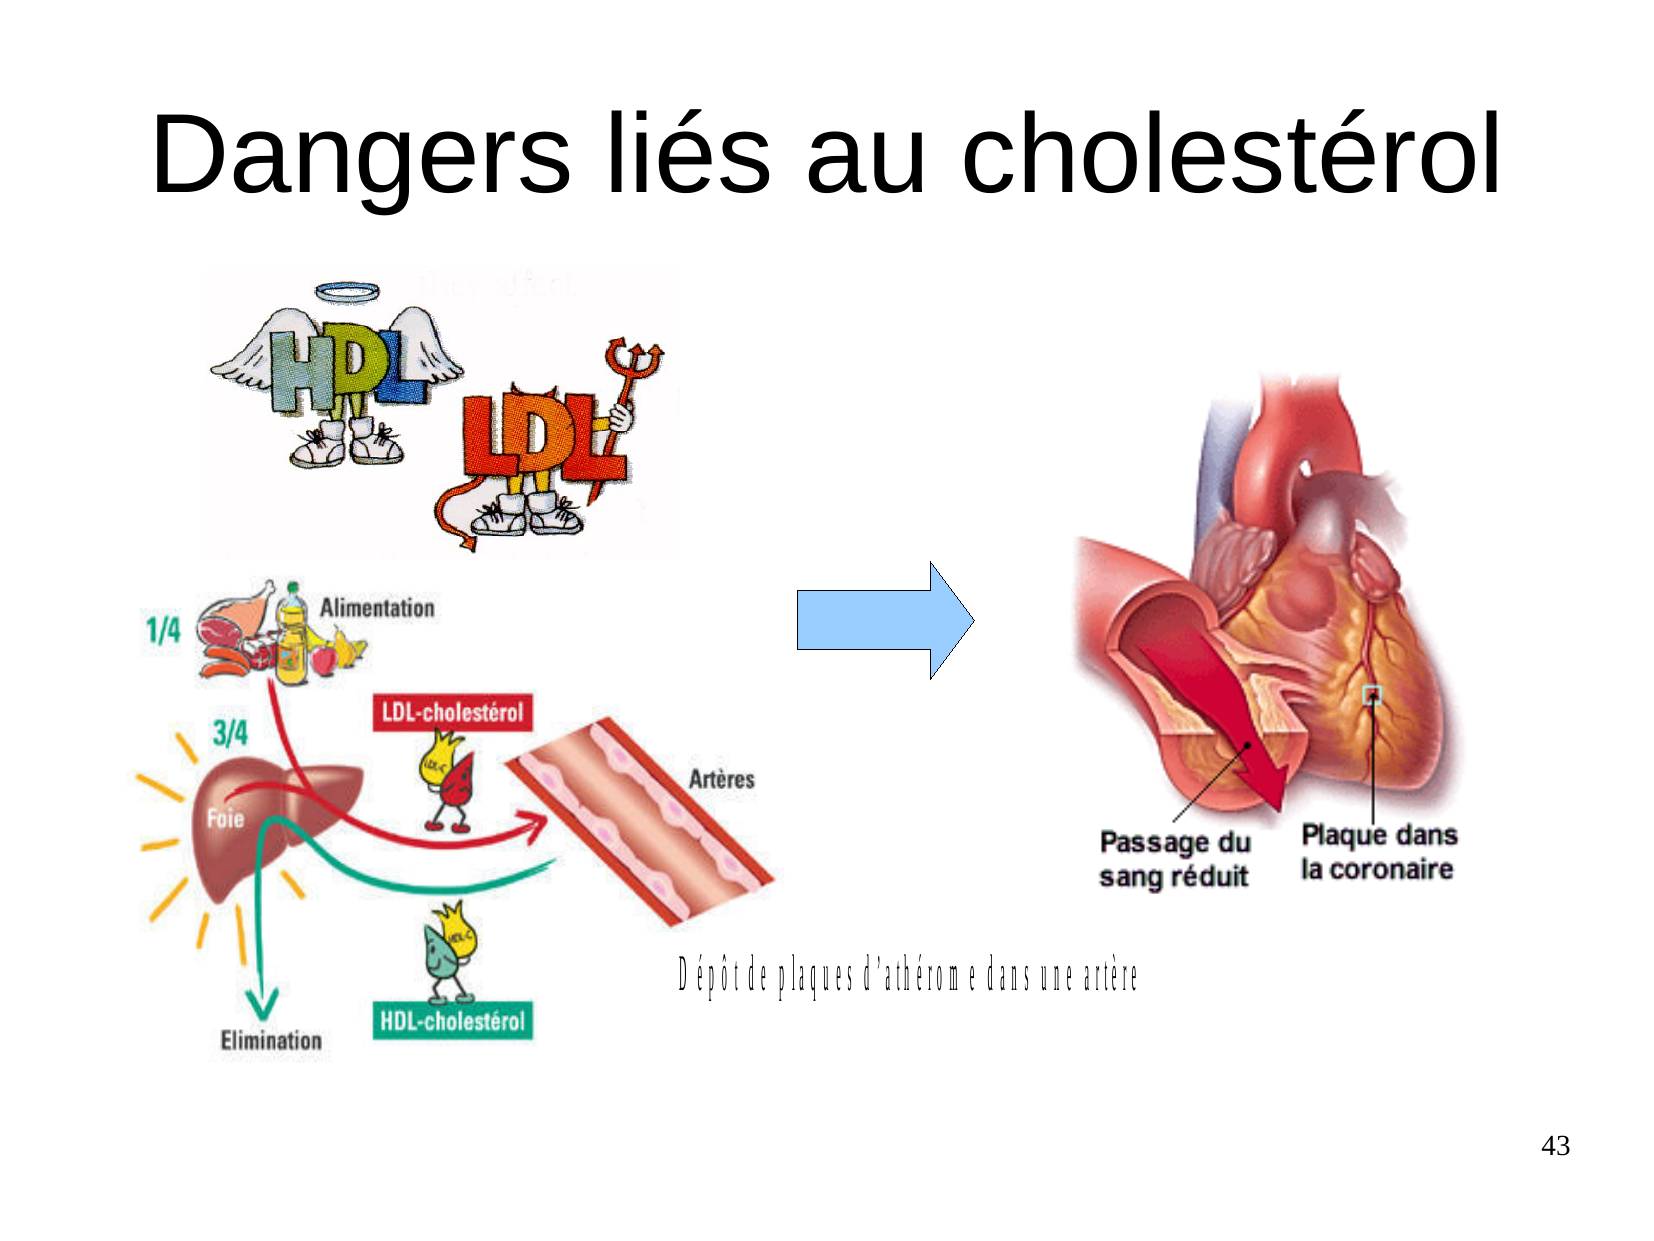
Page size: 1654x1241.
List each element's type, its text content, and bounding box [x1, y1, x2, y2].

text_box [797, 561, 975, 680]
picture [1062, 354, 1477, 916]
picture [113, 265, 1654, 1083]
title Dangers liés au cholestérol [82, 49, 1571, 257]
